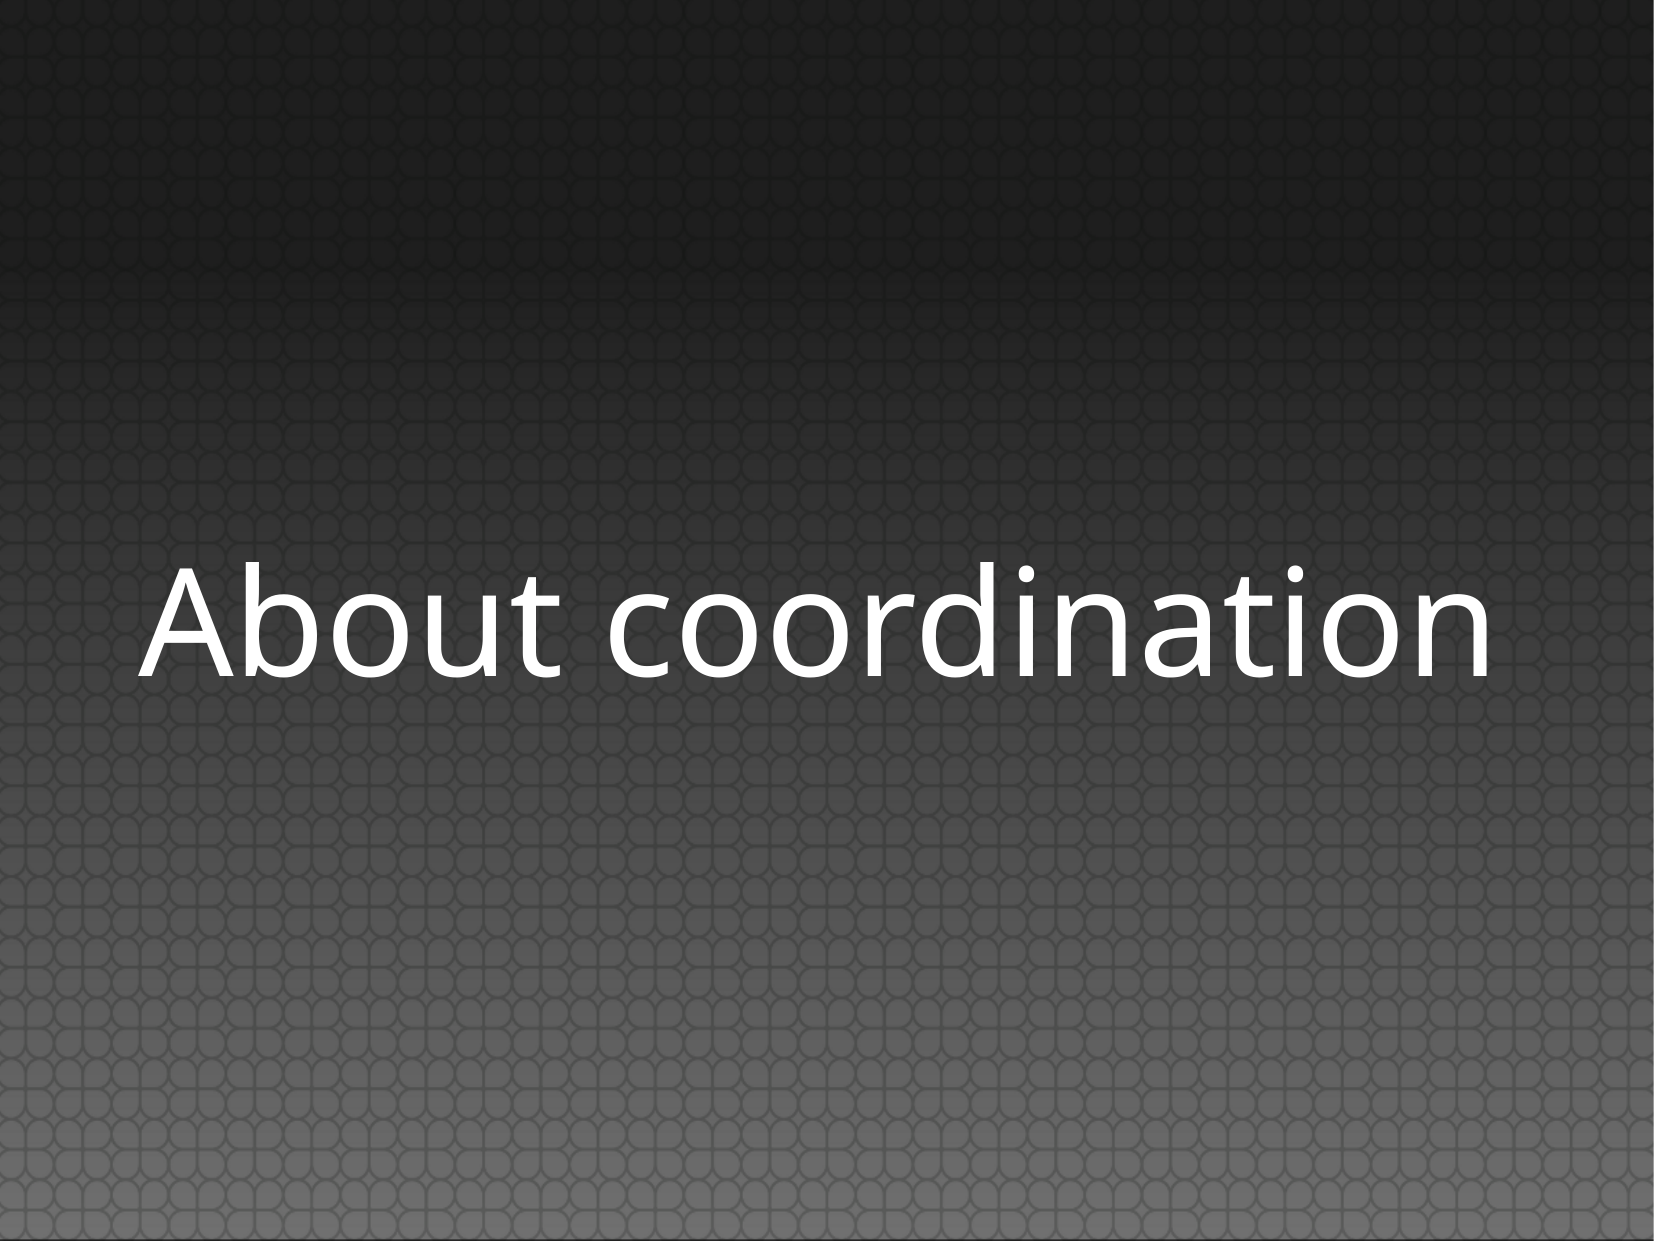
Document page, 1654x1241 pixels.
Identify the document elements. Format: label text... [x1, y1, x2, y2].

title About coordination [75, 390, 1564, 848]
picture [0, 0, 1654, 1241]
